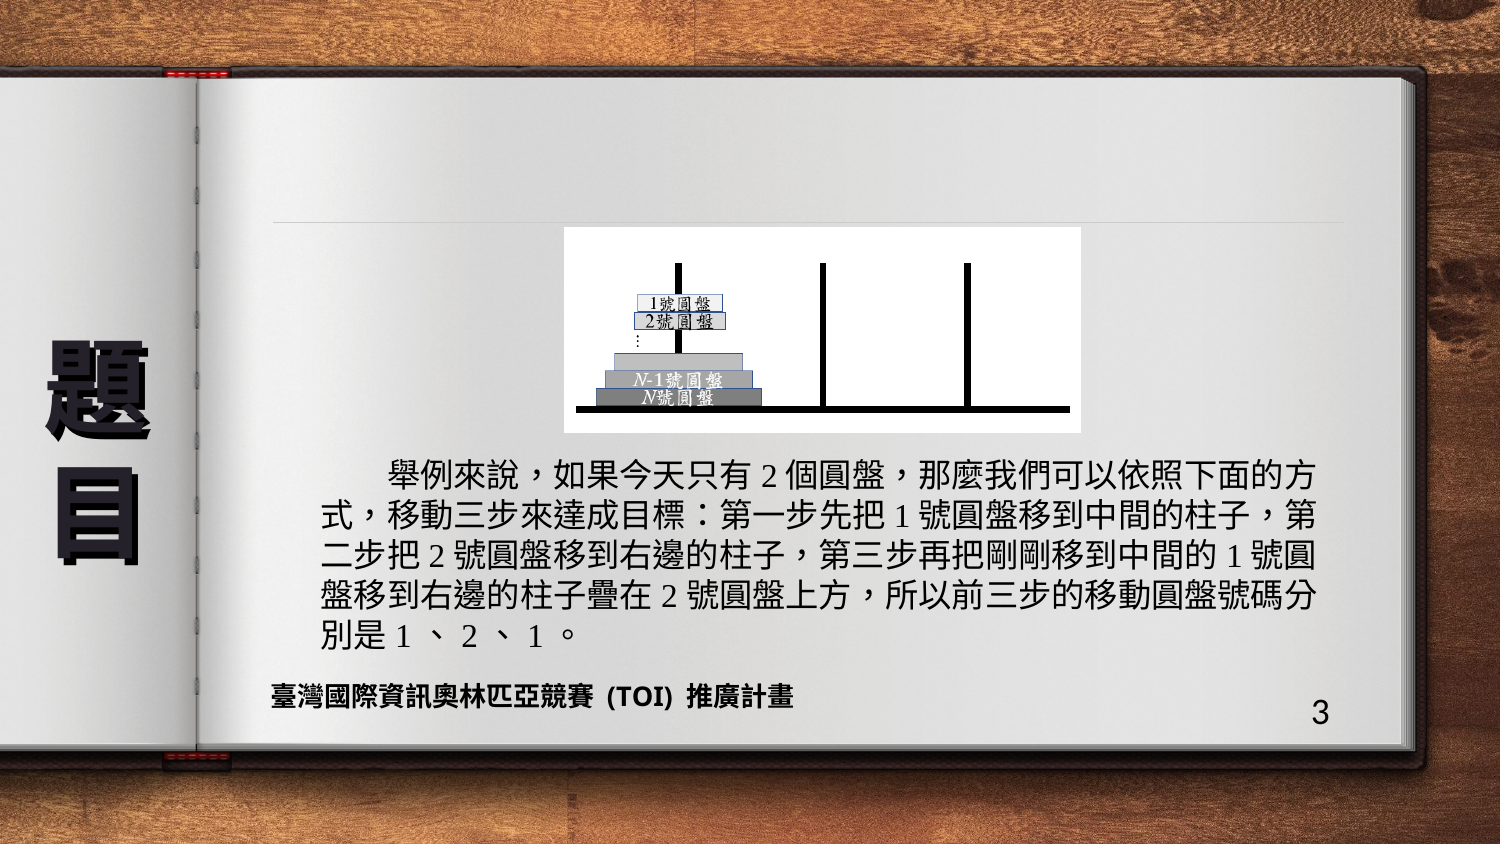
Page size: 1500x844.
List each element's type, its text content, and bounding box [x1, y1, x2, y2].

text_box [1295, 672, 1386, 737]
chart [564, 227, 1081, 433]
text_box 舉例來說，如果今天只有2個圓盤，那麼我們可以依照下面的方式，移動三步來達成目標：第一步先把1號圓盤移到中間的柱子，第二步把2號圓盤移到右邊的柱子，第三步再把剛剛移到中間的1號圓盤移到右邊的柱子疊在2號圓盤上方，所以前三步的移動圓盤號碼分別是1、2、1。 [306, 447, 1340, 702]
title 題 目 [28, 306, 210, 552]
